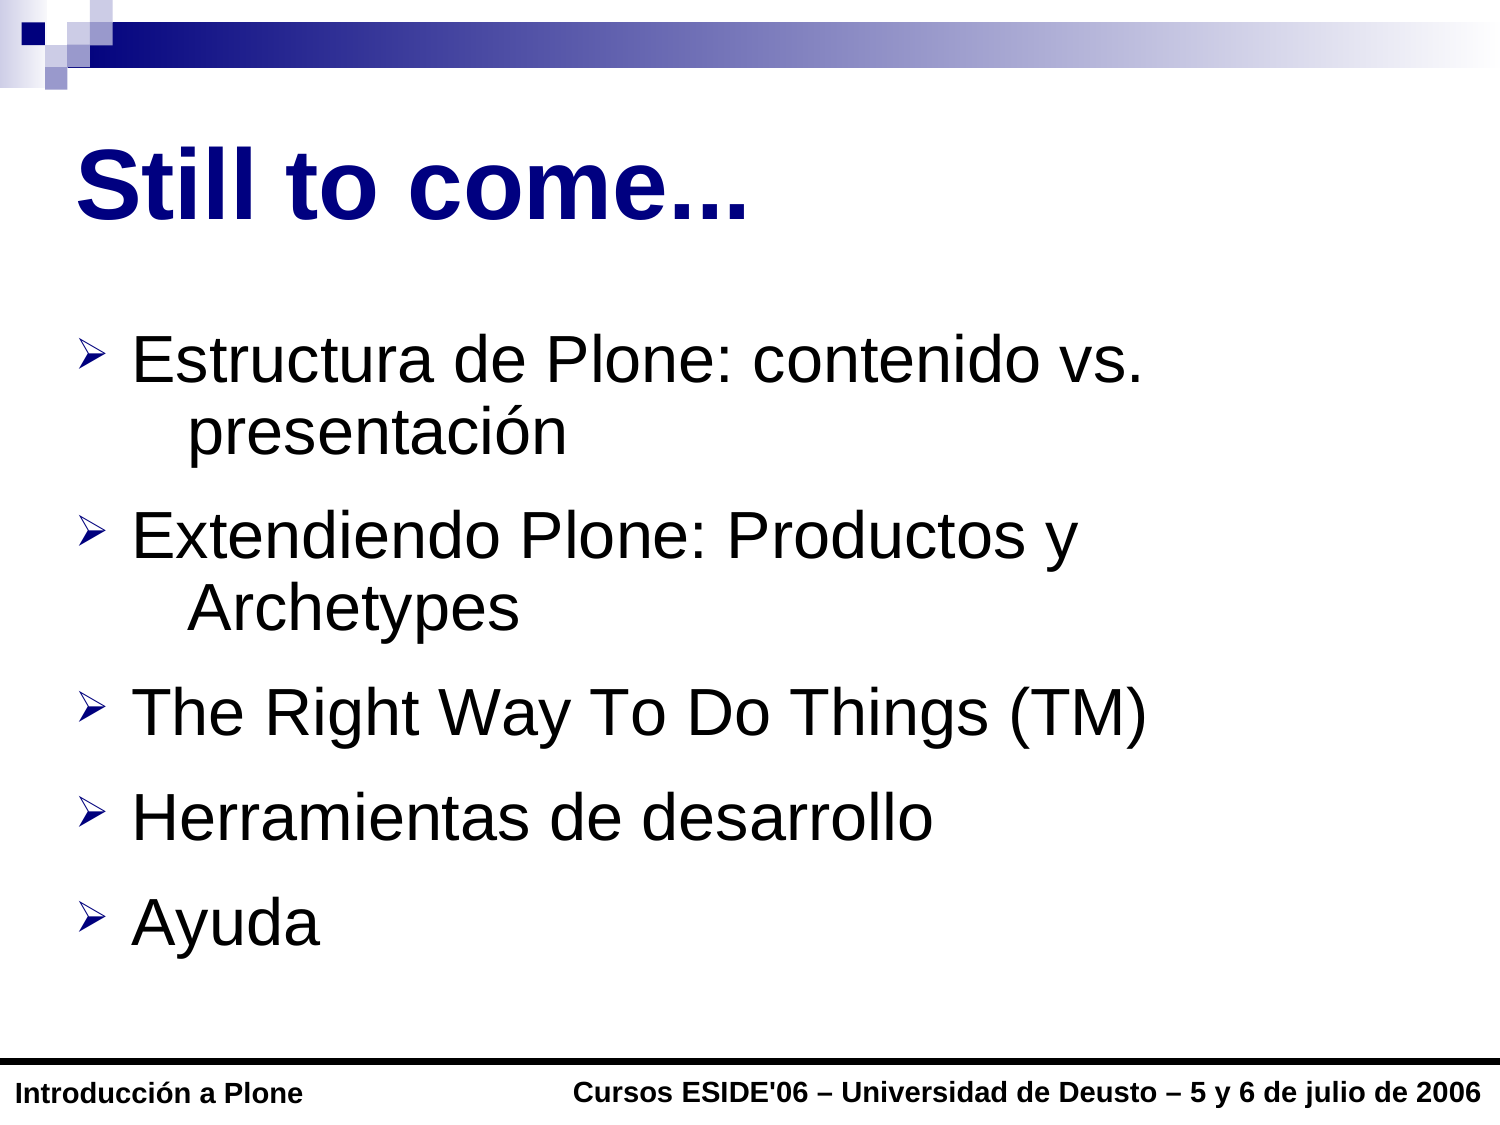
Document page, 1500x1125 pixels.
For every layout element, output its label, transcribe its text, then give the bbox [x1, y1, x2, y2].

title Still to come... [75, 66, 1426, 309]
list Estructura de Plone: contenido vs. presentación Extendiendo Plone: Productos y Archetypes The Right Way To Do Things (TM) Herramientas de desarrollo Ayuda [75, 324, 1426, 1034]
